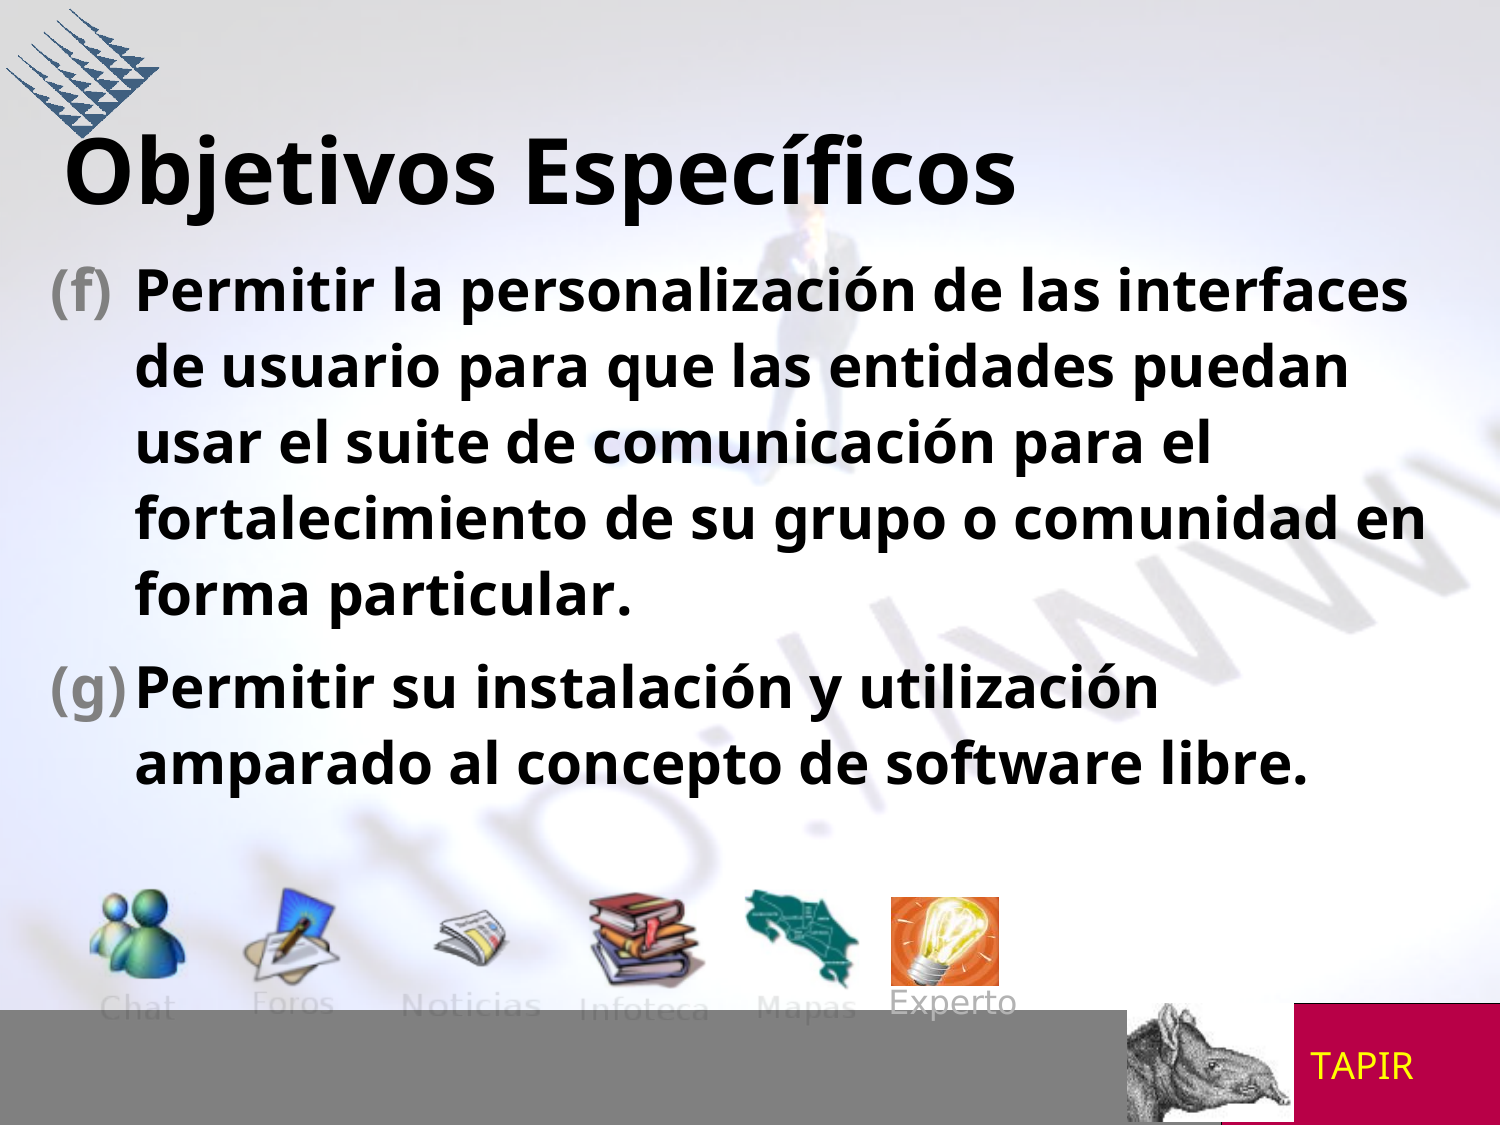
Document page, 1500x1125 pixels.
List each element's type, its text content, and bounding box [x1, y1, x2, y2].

picture [384, 885, 556, 1038]
title Objetivos Específicos [62, 45, 1463, 293]
picture [566, 885, 722, 1034]
text_box TAPIR [1221, 1003, 1500, 1125]
text_box Experto [888, 985, 1036, 1024]
picture [0, 0, 163, 144]
list Permitir la personalización de las interfaces de usuario para que las entidades puedan usar el suite de comunicación para el fortalecimiento de su grupo o comunidad en forma particular. Permitir su instalación y utilización amparado al concepto de software libre. [50, 250, 1451, 994]
picture [728, 884, 881, 1036]
picture [1127, 1003, 1294, 1123]
picture [891, 897, 999, 986]
picture [61, 873, 364, 1037]
